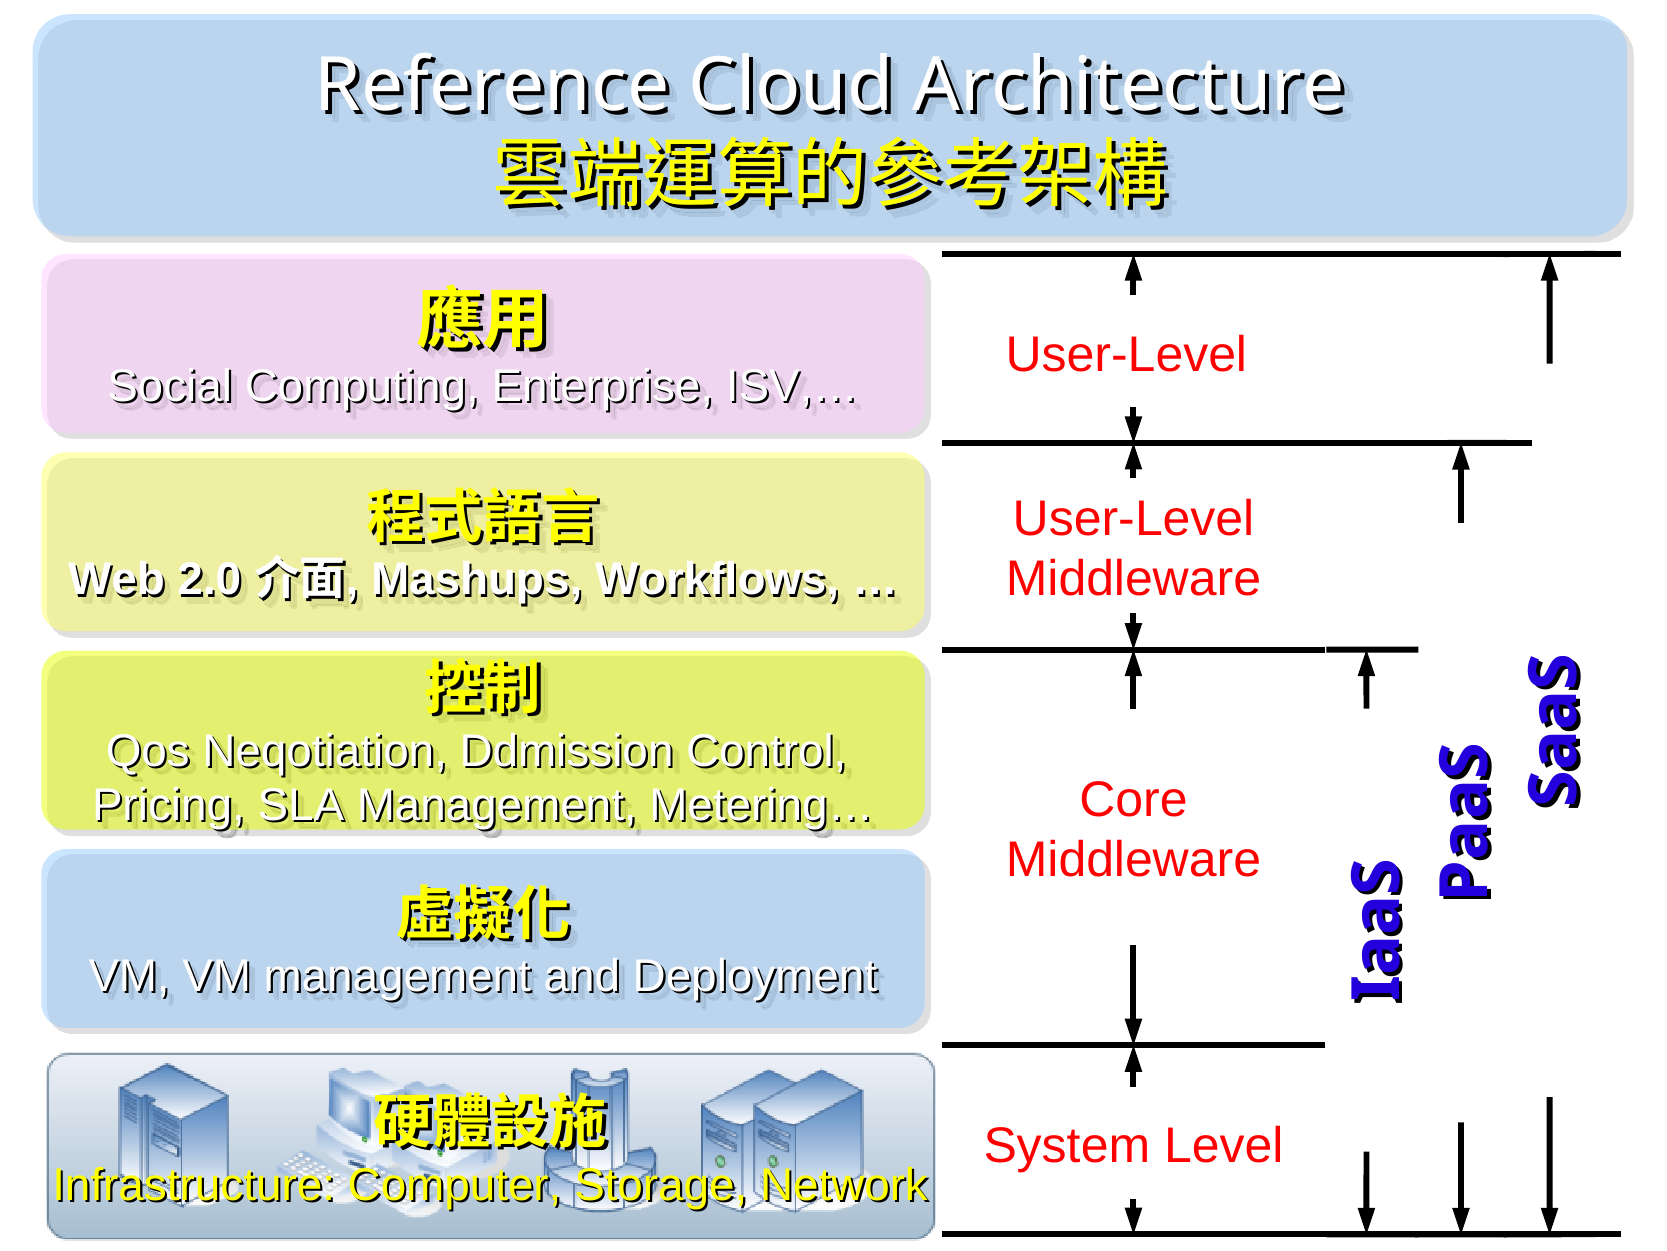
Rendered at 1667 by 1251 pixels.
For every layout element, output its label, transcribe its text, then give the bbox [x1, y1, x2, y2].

text_box 應用 Social Computing, Enterprise, ISV,… [41, 253, 925, 433]
text_box 程式語言 Web 2.0 介面, Mashups, Workflows, … [41, 452, 925, 632]
picture [41, 1047, 940, 1247]
text_box Core Middleware [941, 708, 1317, 945]
text_box IaaS [1317, 708, 1428, 1152]
text_box 虛擬化 VM, VM management and Deployment [41, 849, 925, 1028]
text_box PaaS [1406, 522, 1516, 1123]
text_box User-Level Middleware [941, 478, 1326, 614]
text_box 控制 Qos Neqotiation, Ddmission Control, Pricing, SLA Management, Metering… [41, 650, 925, 830]
text_box System Level [941, 1086, 1326, 1199]
text_box Reference Cloud Architecture 雲端運算的參考架構 [32, 14, 1628, 237]
text_box User-Level [941, 295, 1326, 408]
text_box SaaS [1494, 363, 1605, 1098]
